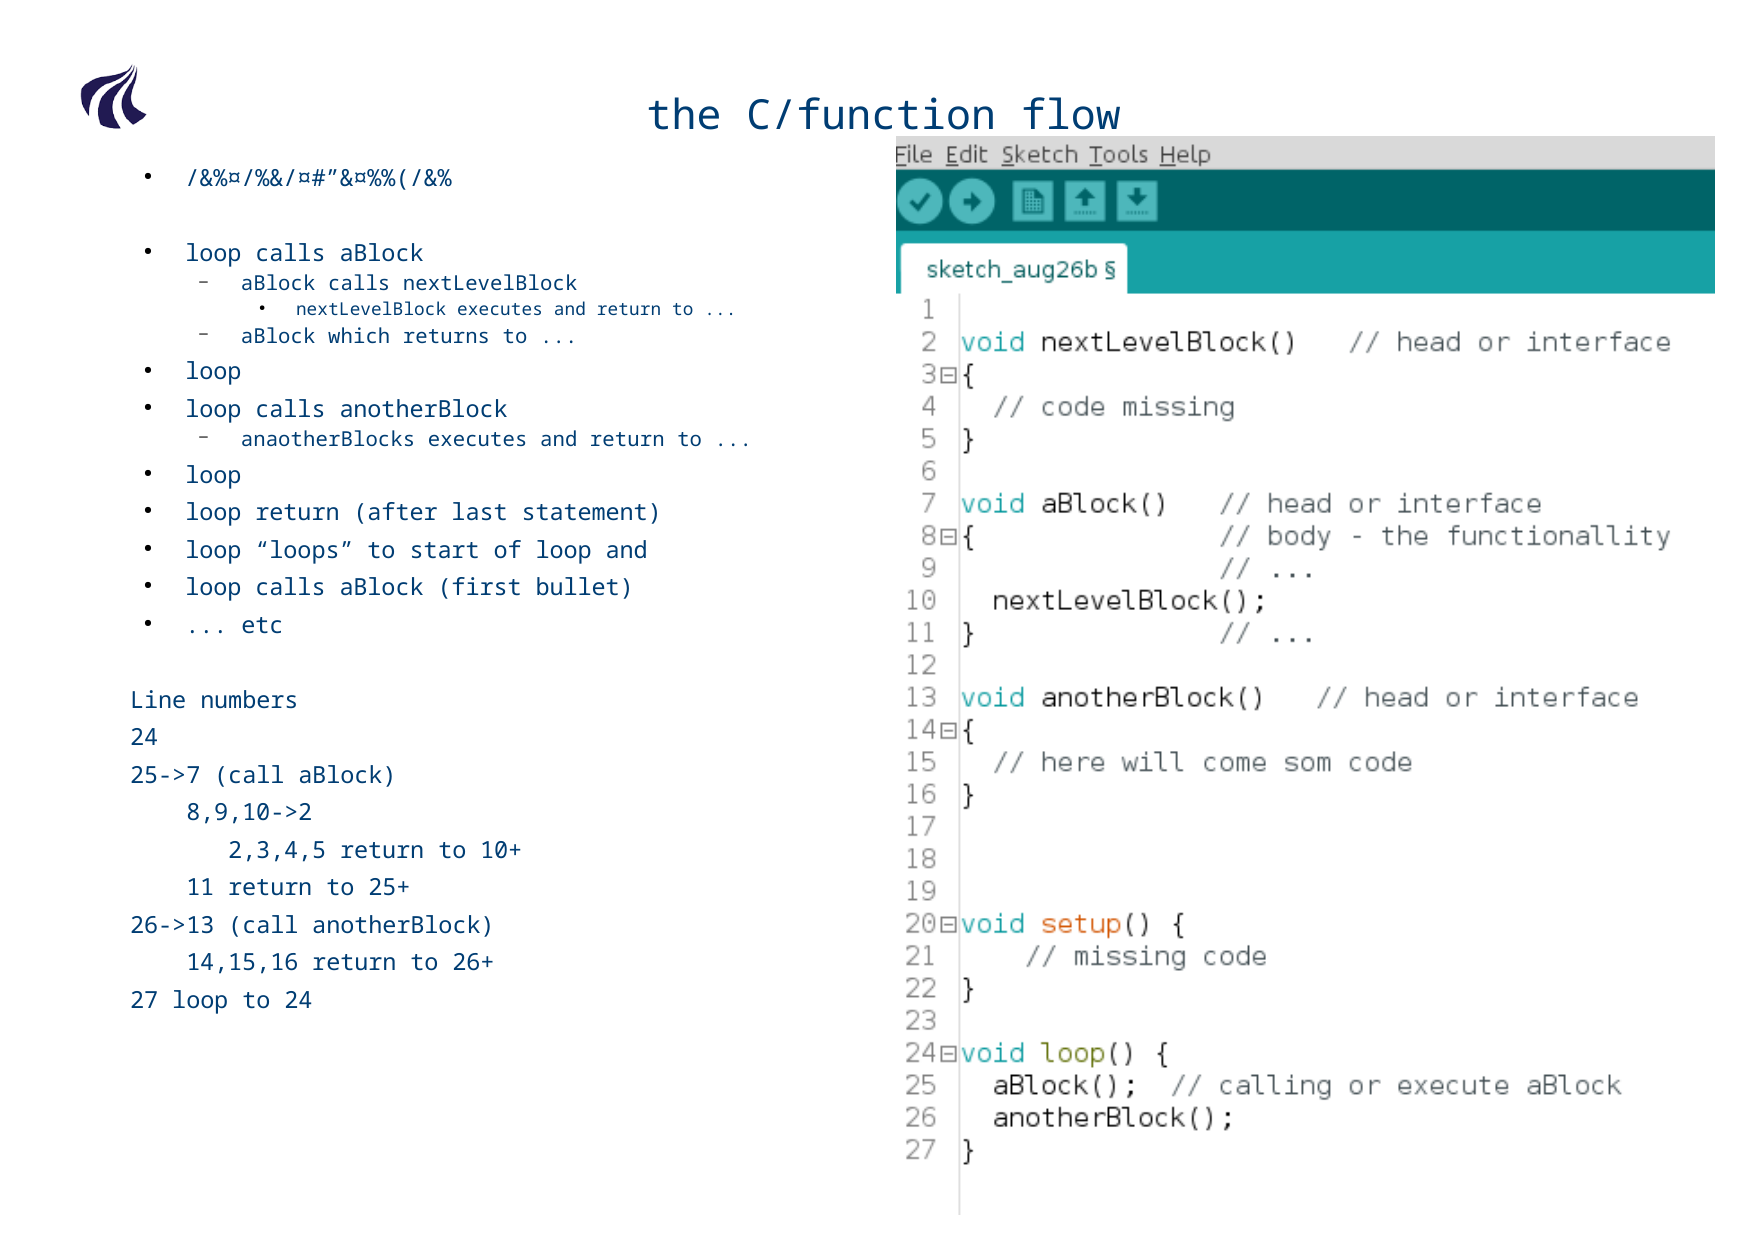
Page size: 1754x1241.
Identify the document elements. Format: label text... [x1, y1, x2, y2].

title the C/function flow [148, 72, 1621, 155]
list /&%¤/%&/¤#”&¤%%(/&% loop calls aBlock aBlock calls nextLevelBlock nextLevelBlock executes and return to ... aBlock which returns to ... loop loop calls anotherBlock anaotherBlocks executes and return to ... loop loop return (after last statement) loop “loops” to start of loop and loop calls aBlock (first bullet) ... etc Line numbers 24 25->7 (call aBlock) 8,9,10->2 2,3,4,5 return to 10+ 11 return to 25+ 26->13 (call anotherBlock) 14,15,16 return to 26+ 27 loop to 24 [130, 161, 896, 1017]
picture [896, 136, 1715, 1215]
picture [76, 60, 151, 131]
